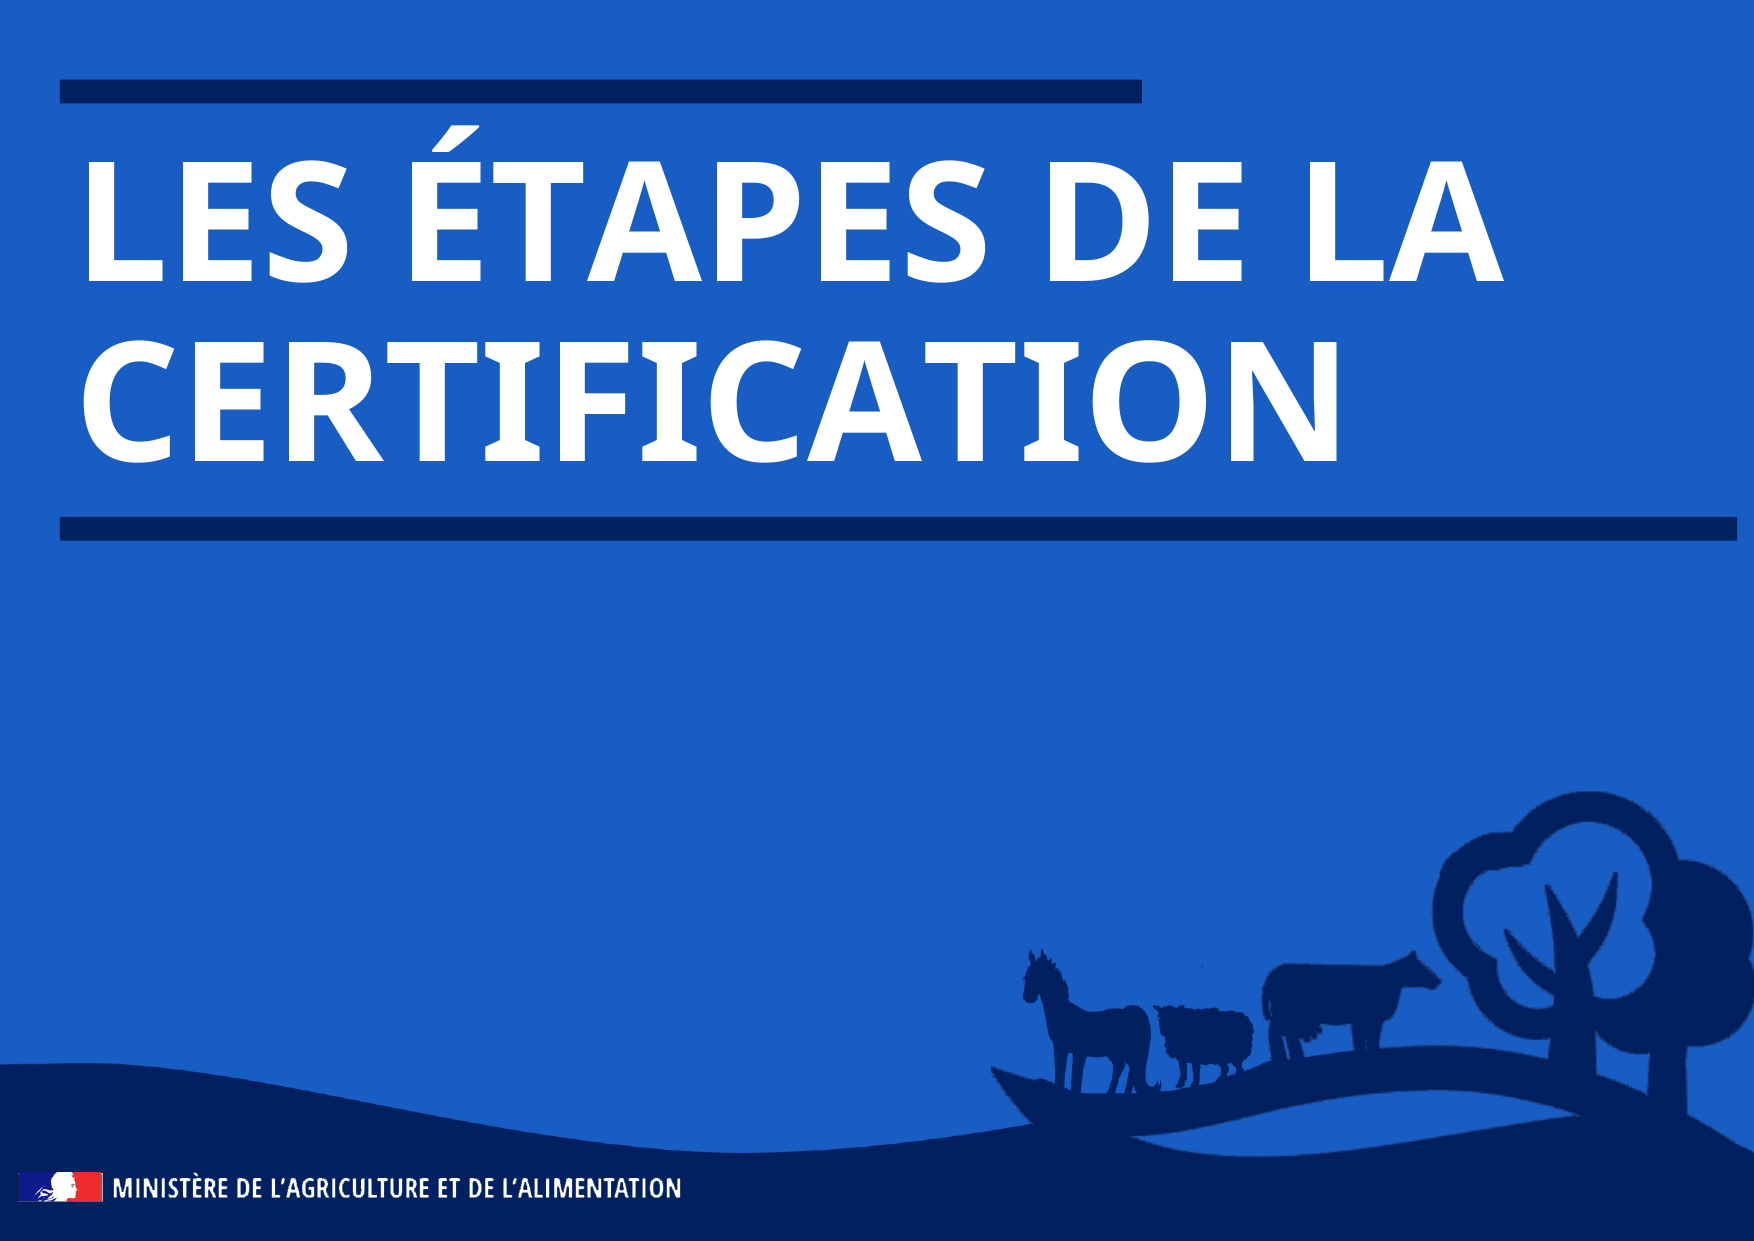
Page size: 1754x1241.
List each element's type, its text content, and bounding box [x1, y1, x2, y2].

text_box LES ÉTAPES DE LA CERTIFICATION [59, 111, 1734, 525]
picture [0, 0, 1754, 1241]
